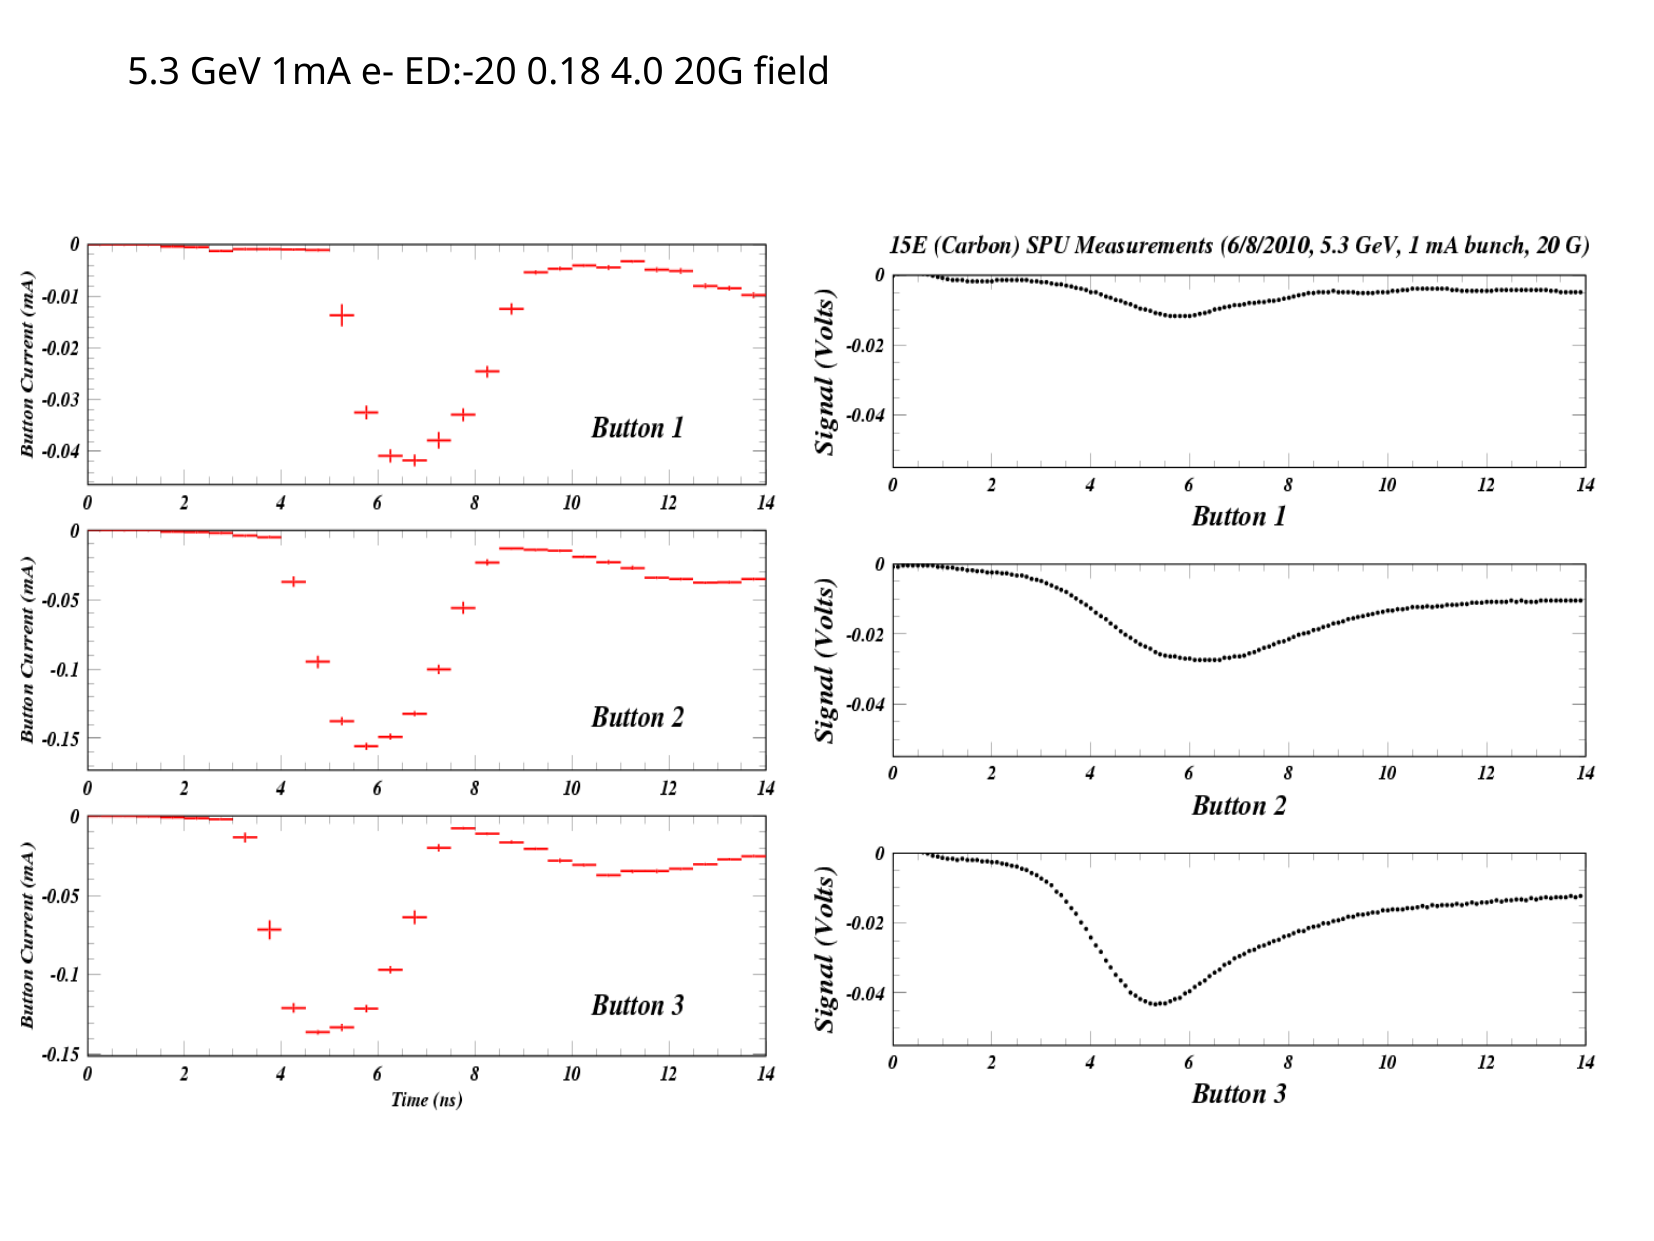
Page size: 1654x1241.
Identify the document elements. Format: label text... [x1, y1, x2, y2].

text_box 5.3 GeV 1mA e- ED:-20 0.18 4.0 20G field [112, 37, 1126, 97]
picture [0, 224, 1654, 1163]
